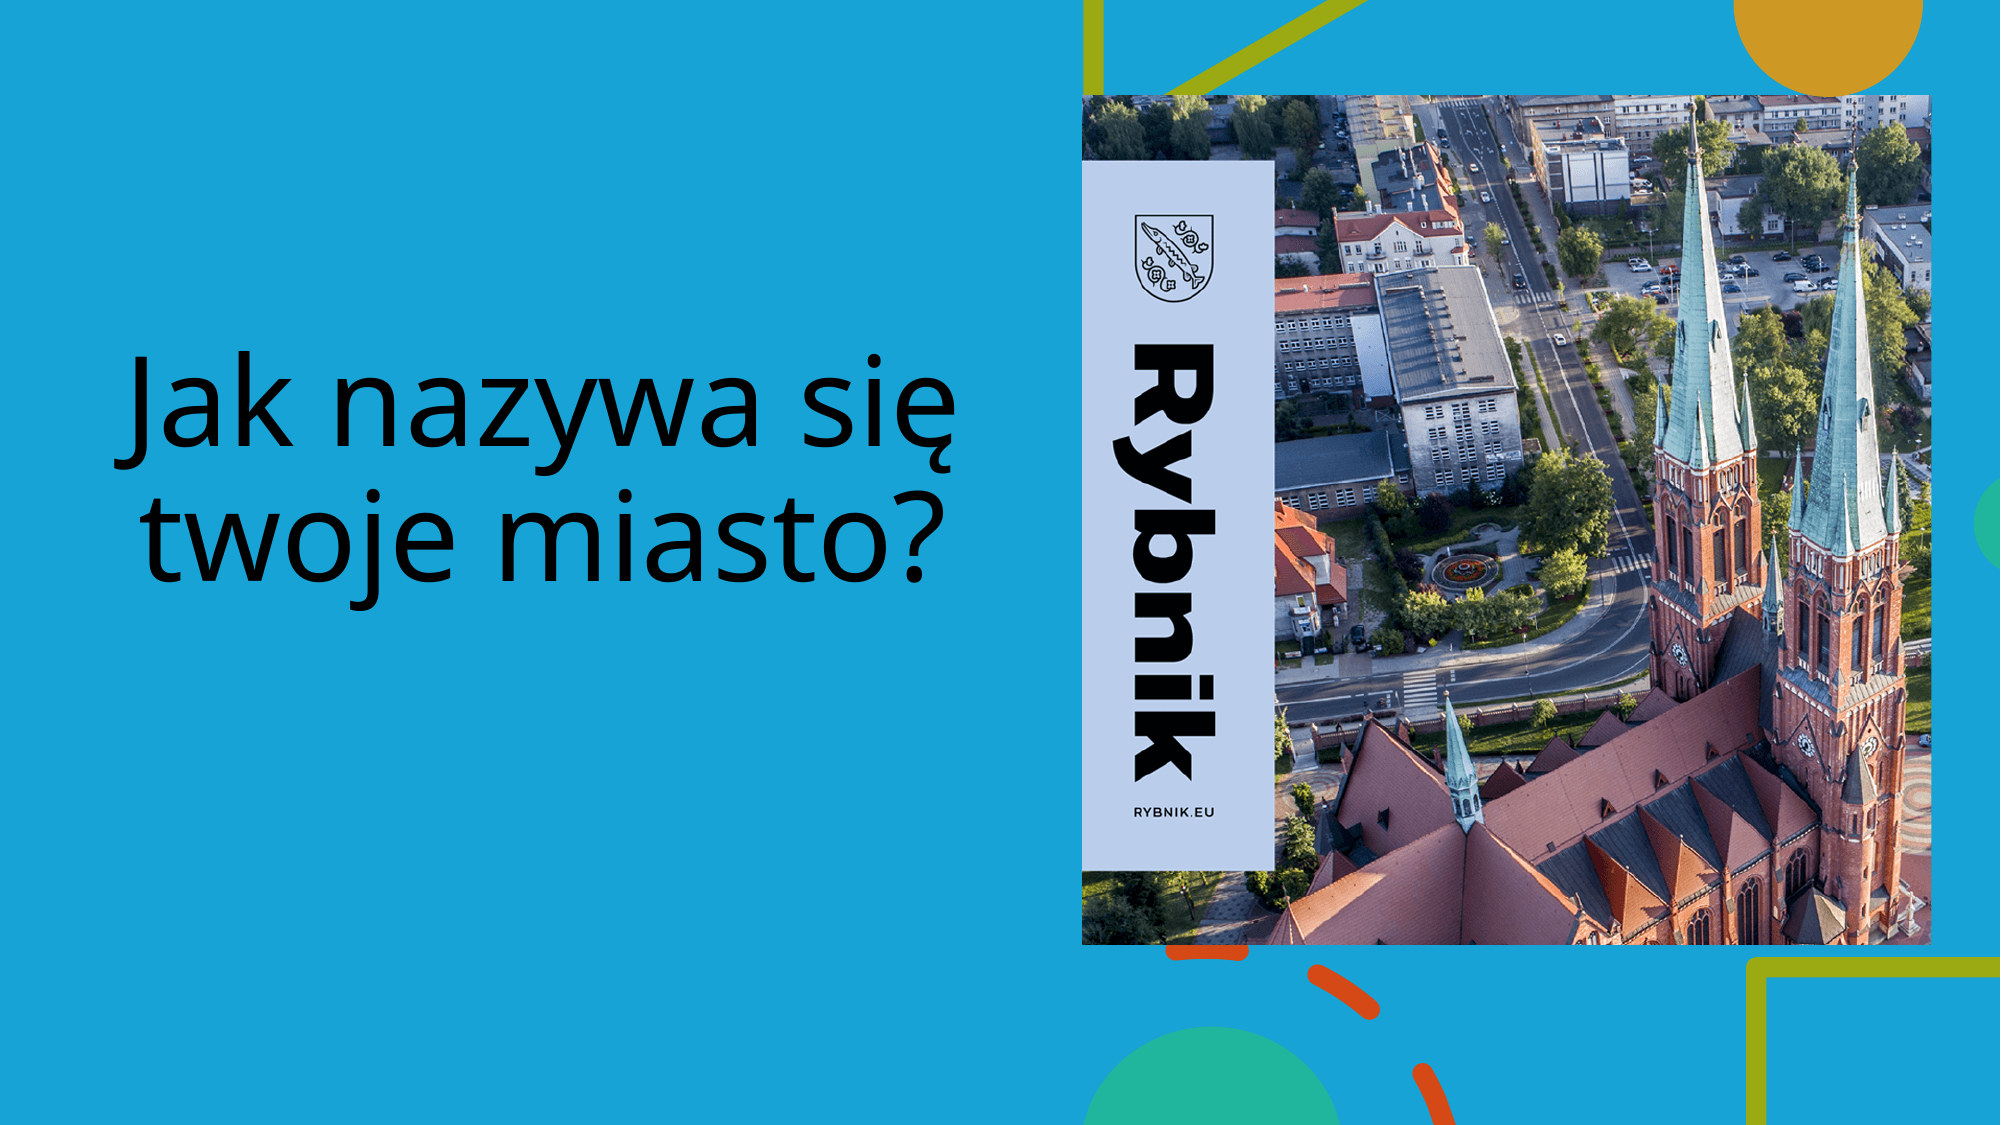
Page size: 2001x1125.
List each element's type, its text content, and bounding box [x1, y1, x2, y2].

picture [1082, 95, 1932, 945]
text_box [0, 0, 2000, 1125]
title Jak nazywa się twoje miasto? [105, 123, 981, 617]
